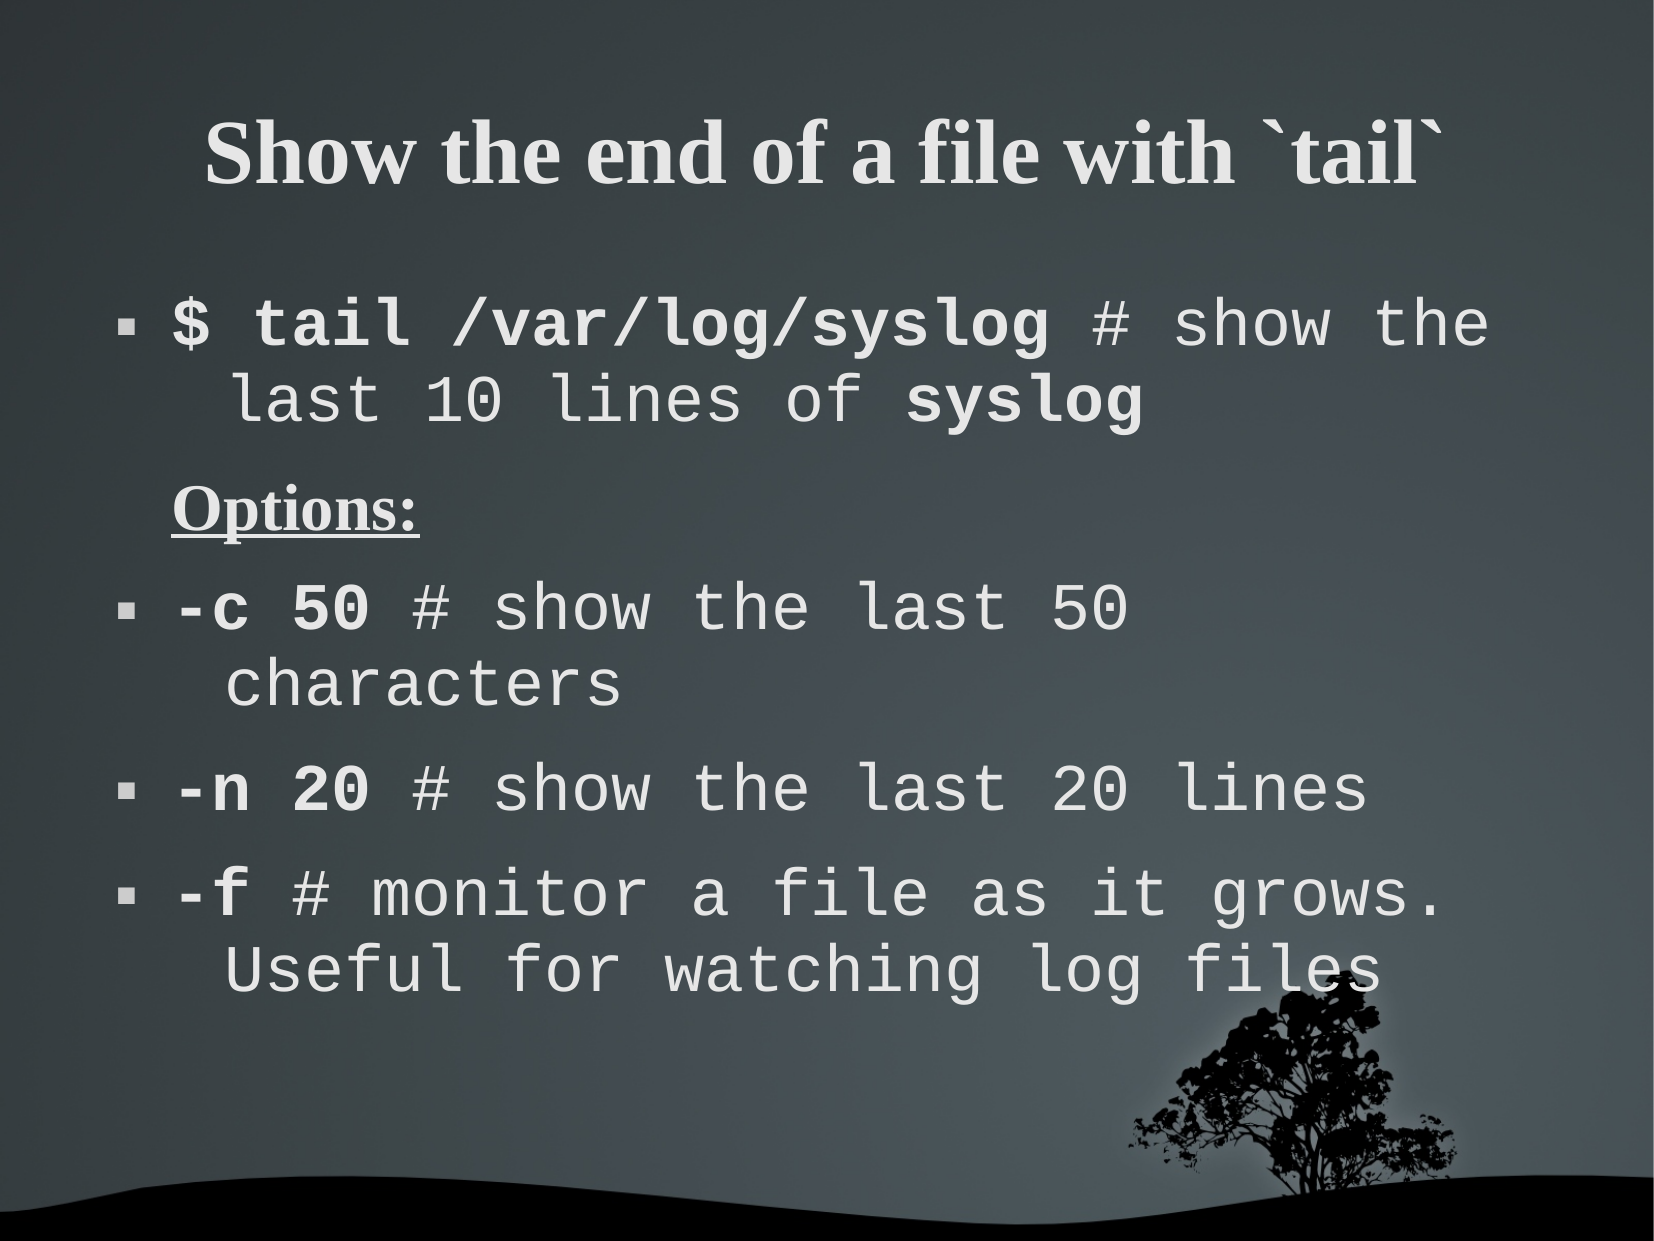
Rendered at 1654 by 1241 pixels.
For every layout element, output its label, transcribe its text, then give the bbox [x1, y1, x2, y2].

title Show the end of a file with `tail` [82, 33, 1571, 273]
picture [0, 0, 1654, 1241]
list $ tail /var/log/syslog # show the last 10 lines of syslog Options: -c 50 # show the last 50 characters -n 20 # show the last 20 lines -f # monitor a file as it grows. Useful for watching log files [82, 290, 1571, 1109]
